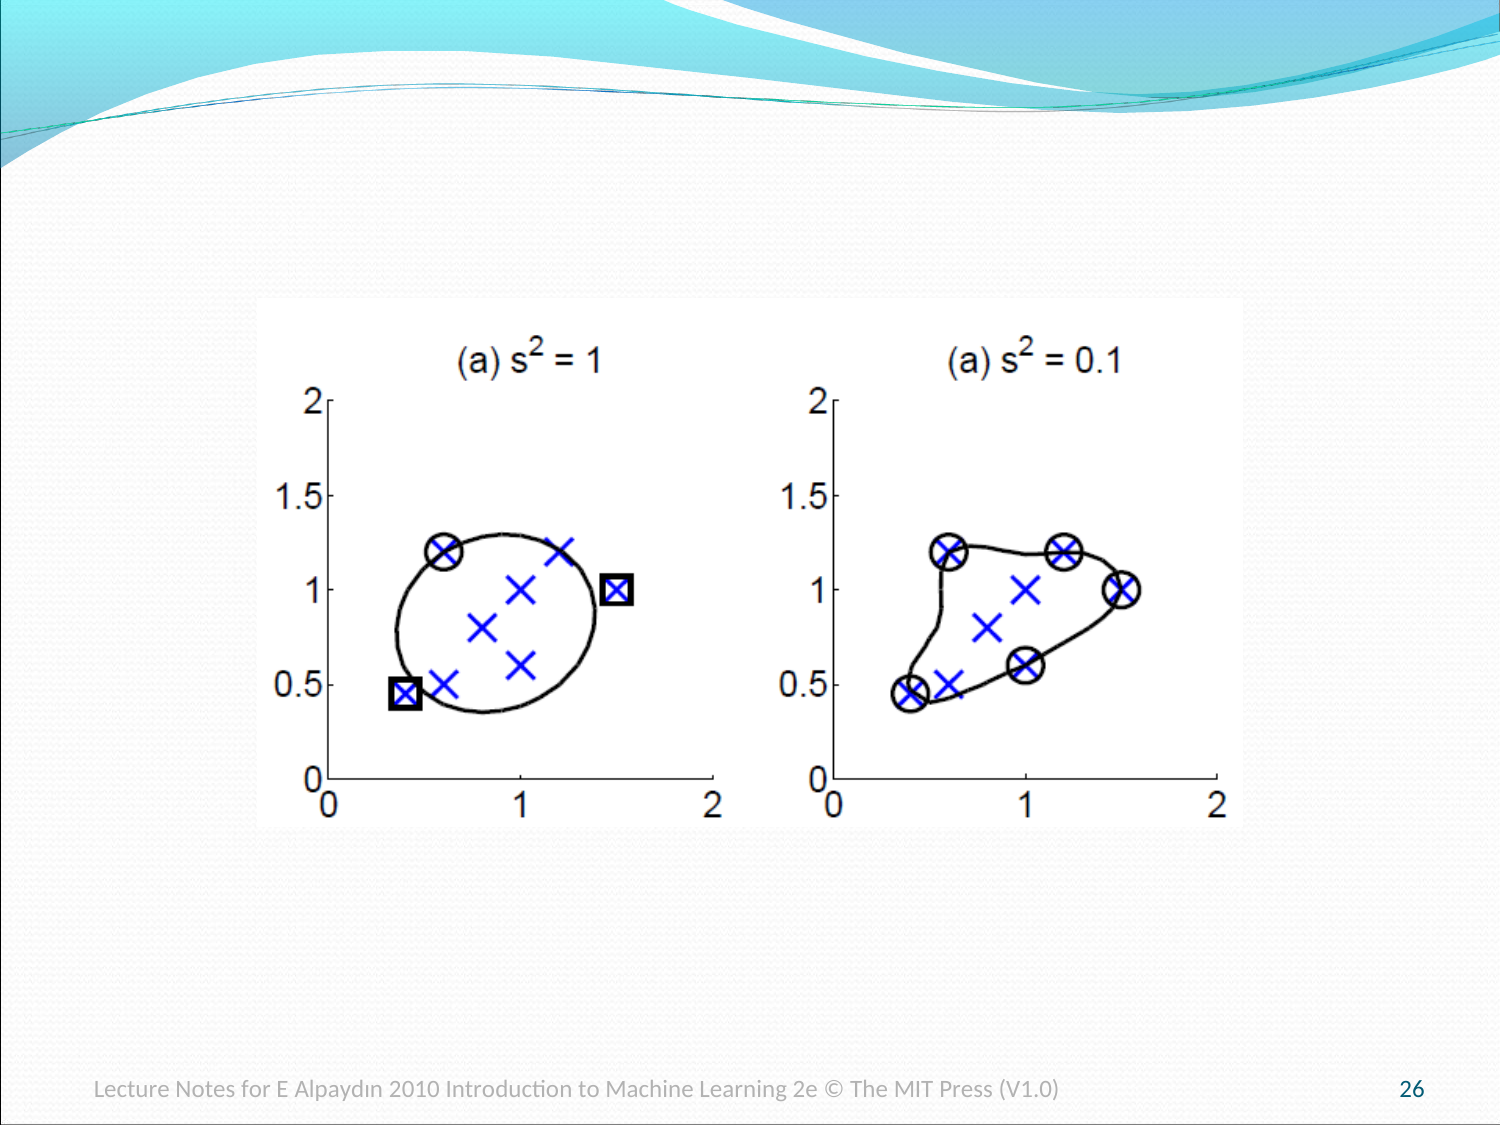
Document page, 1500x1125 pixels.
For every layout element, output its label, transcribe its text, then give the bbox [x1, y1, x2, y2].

picture [0, 0, 1500, 1125]
text_box <number> [1299, 1042, 1426, 1103]
text_box Lecture Notes for E Alpaydın 2010 Introduction to Machine Learning 2e © The MIT Press (V1.0) [93, 1042, 1254, 1103]
